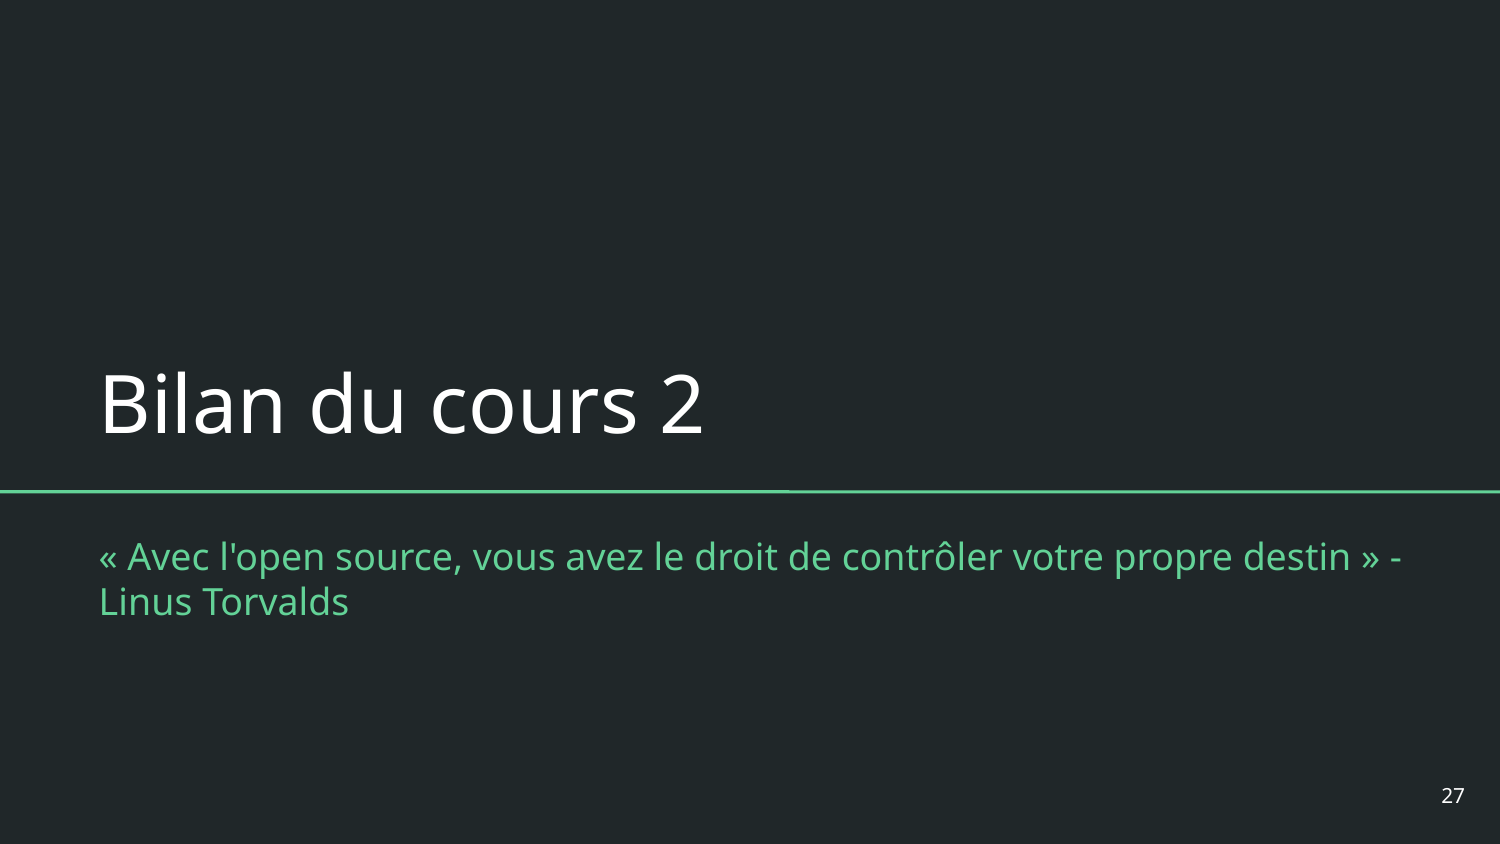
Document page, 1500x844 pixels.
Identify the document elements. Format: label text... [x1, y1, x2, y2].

text_box « Avec l'open source, vous avez le droit de contrôler votre propre destin » - Linus Torvalds [83, 518, 1447, 639]
slide_number <numéro> [1389, 764, 1480, 830]
title Bilan du cours 2 [83, 337, 1417, 466]
